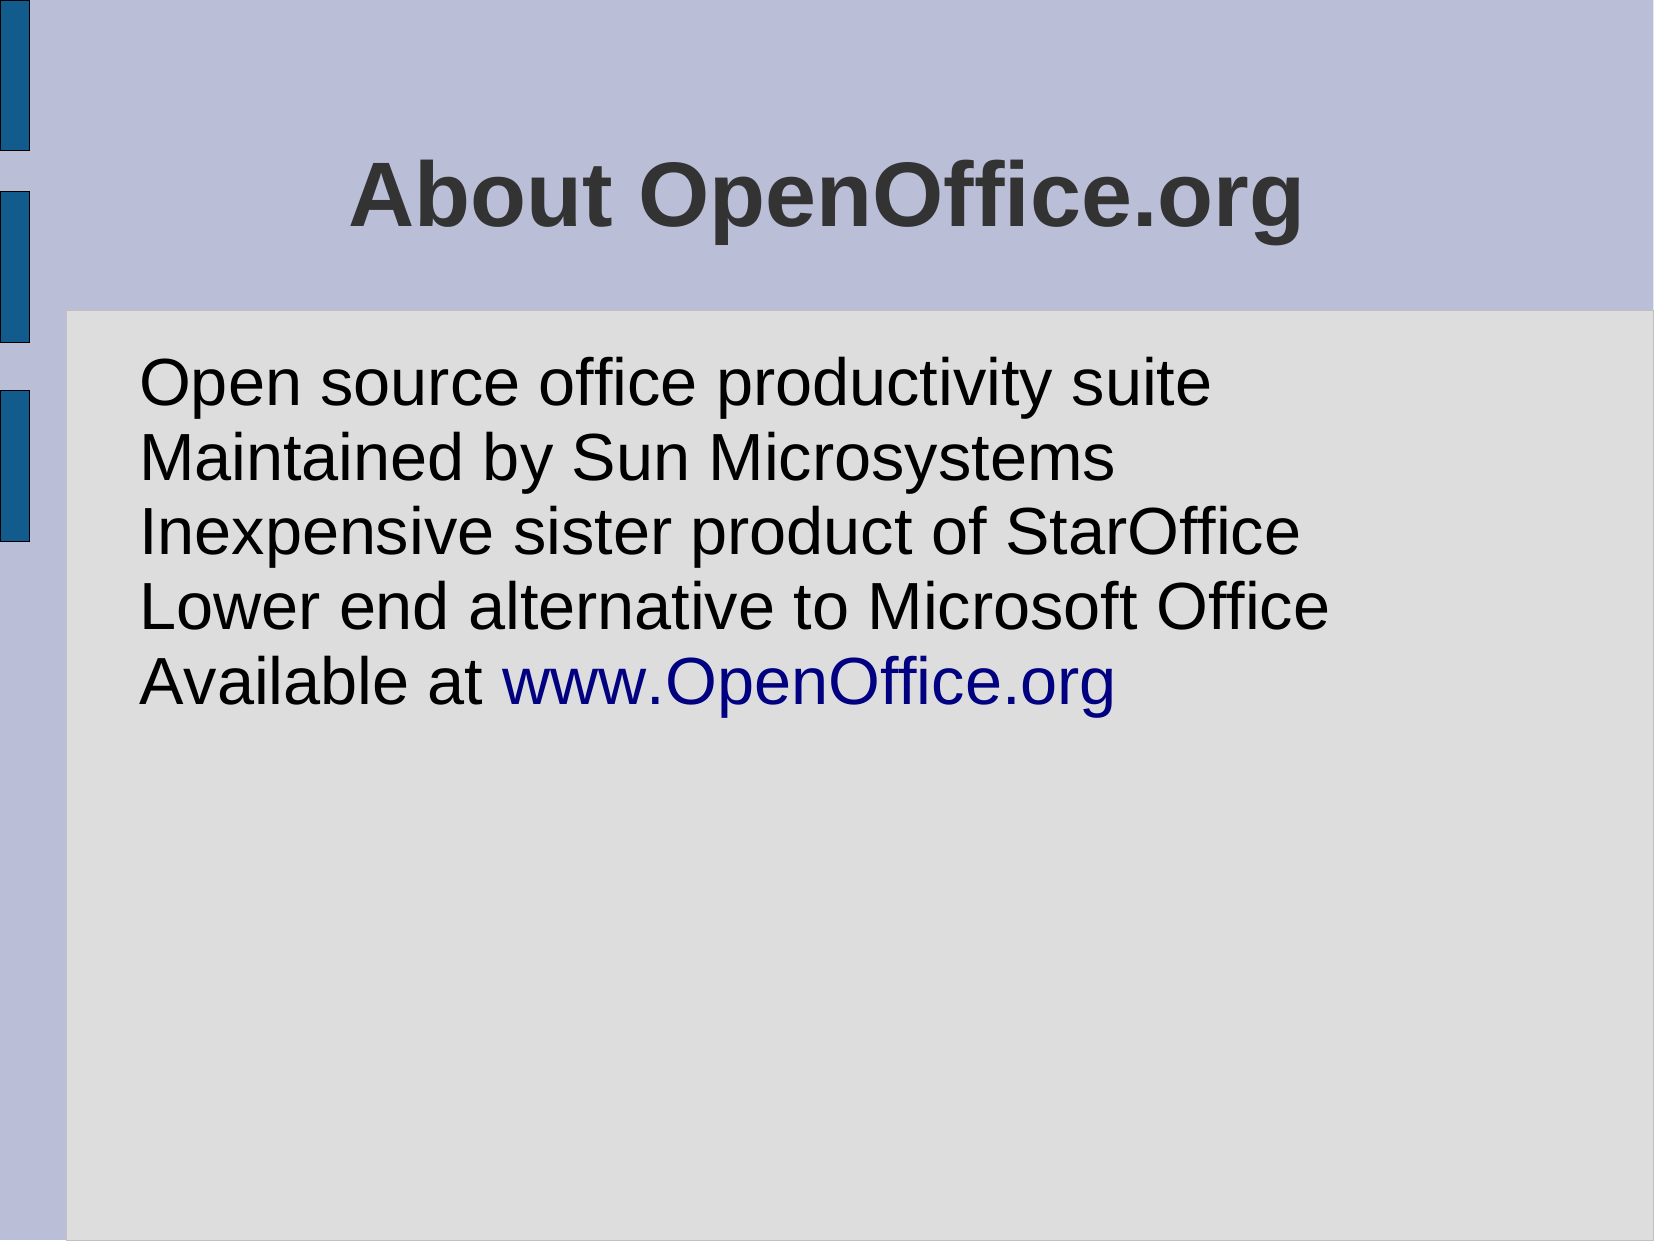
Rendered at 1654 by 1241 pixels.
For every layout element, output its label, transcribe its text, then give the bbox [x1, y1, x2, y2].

list Open source office productivity suite Maintained by Sun Microsystems Inexpensive sister product of StarOffice Lower end alternative to Microsoft Office Available at www.OpenOffice.org [121, 344, 1534, 1127]
title About OpenOffice.org [121, 91, 1534, 299]
